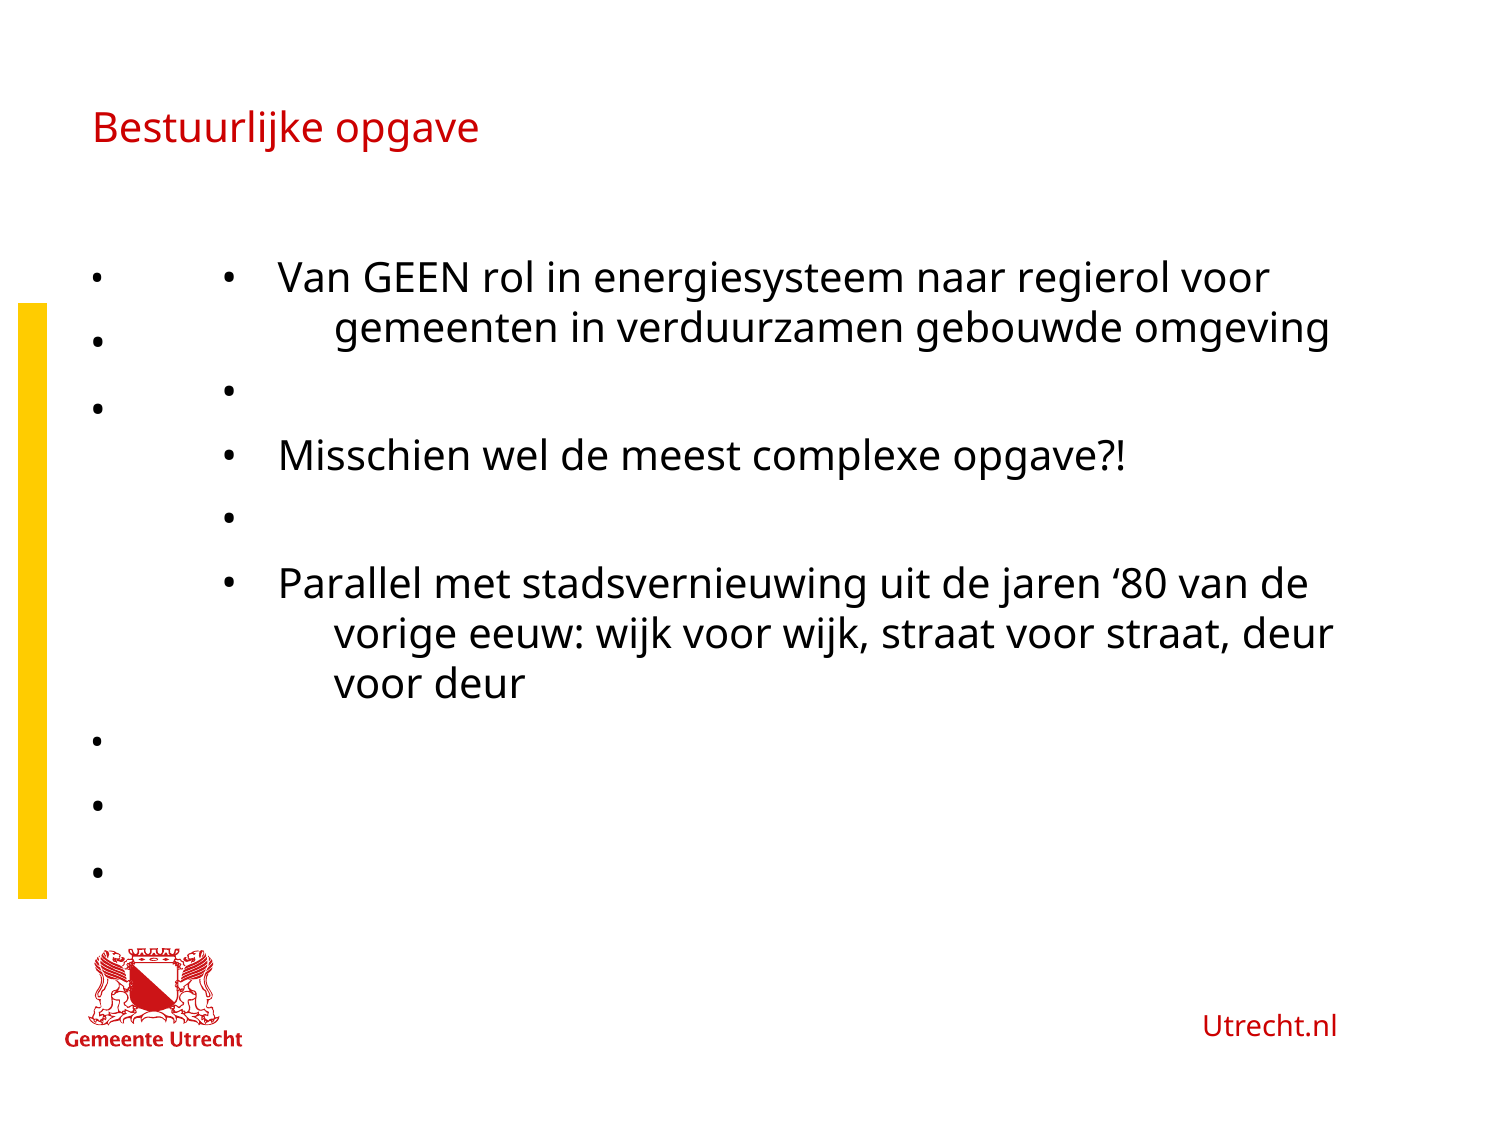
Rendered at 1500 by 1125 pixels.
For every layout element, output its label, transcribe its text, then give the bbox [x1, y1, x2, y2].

title Bestuurlijke opgave [76, 54, 1427, 197]
text_box Van GEEN rol in energiesysteem naar regierol voor gemeenten in verduurzamen gebouwde omgeving Misschien wel de meest complexe opgave?! Parallel met stadsvernieuwing uit de jaren ‘80 van de vorige eeuw: wijk voor wijk, straat voor straat, deur voor deur [75, 243, 1426, 929]
